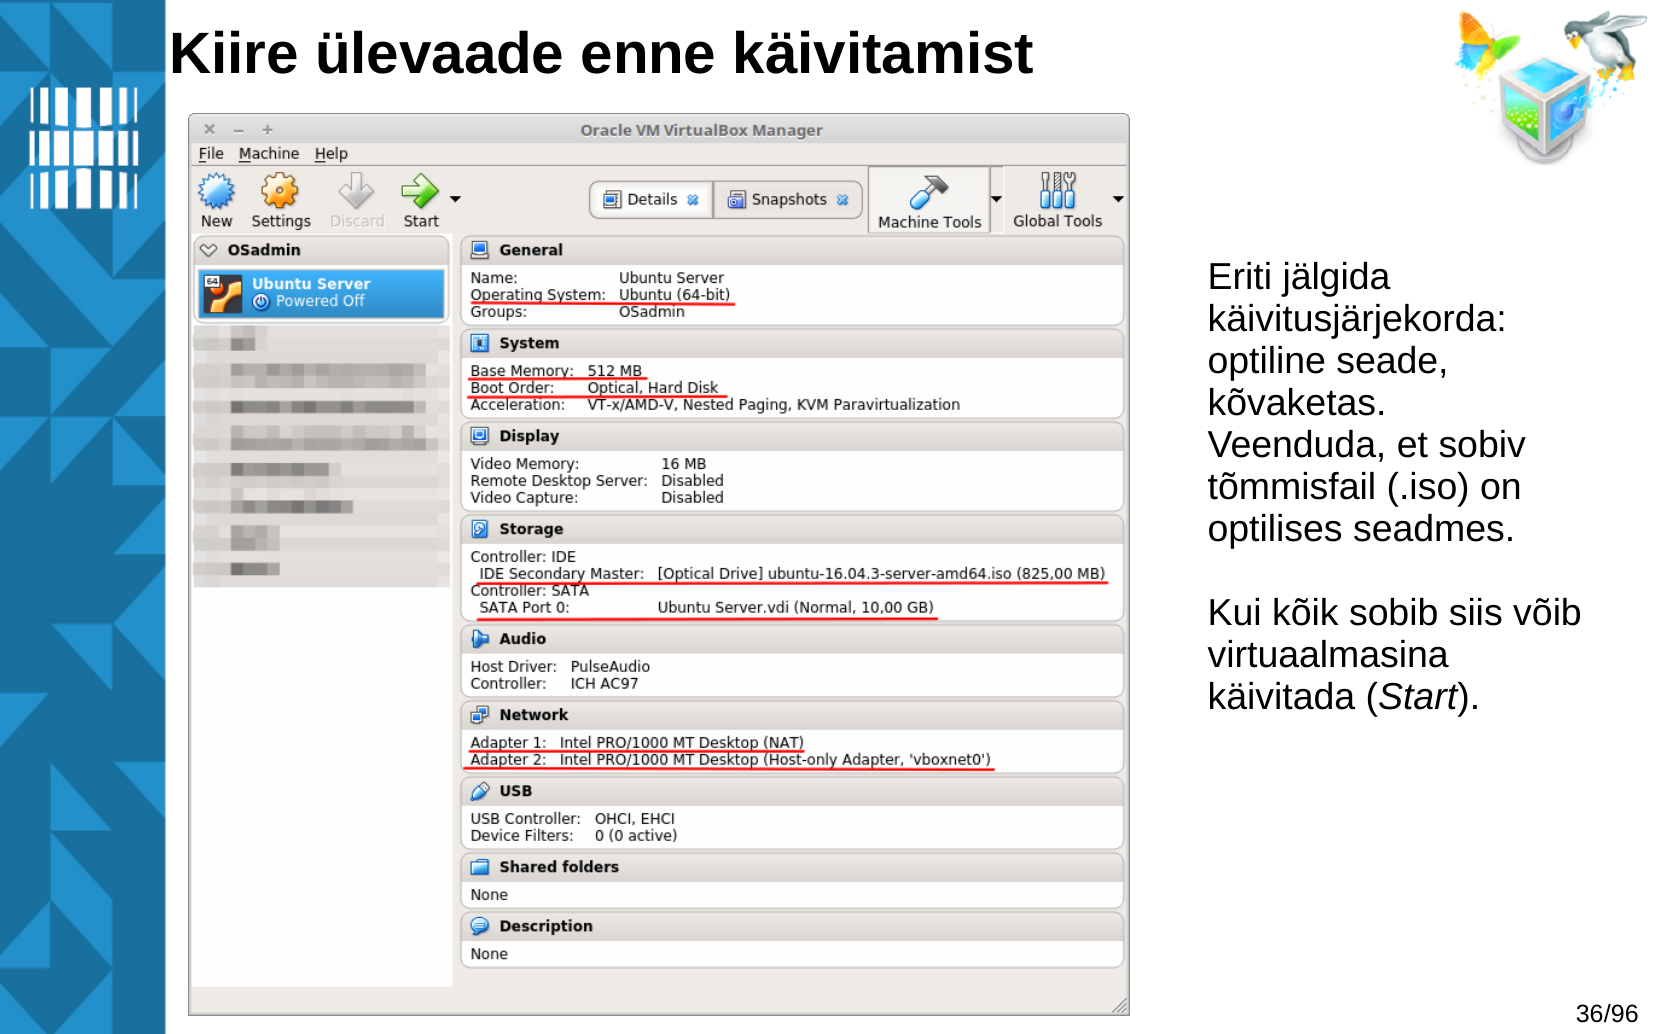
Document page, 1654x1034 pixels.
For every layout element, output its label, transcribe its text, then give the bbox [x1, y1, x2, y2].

title Kiire ülevaade enne käivitamist [169, 11, 1571, 95]
text_box Eriti jälgida käivitusjärjekorda: optiline seade, kõvaketas. Veenduda, et sobiv tõmmisfail (.iso) on optilises seadmes. Kui kõik sobib siis võib virtuaalmasina käivitada (Start). [1192, 248, 1619, 725]
picture [1452, 7, 1653, 166]
picture [188, 113, 1130, 1016]
